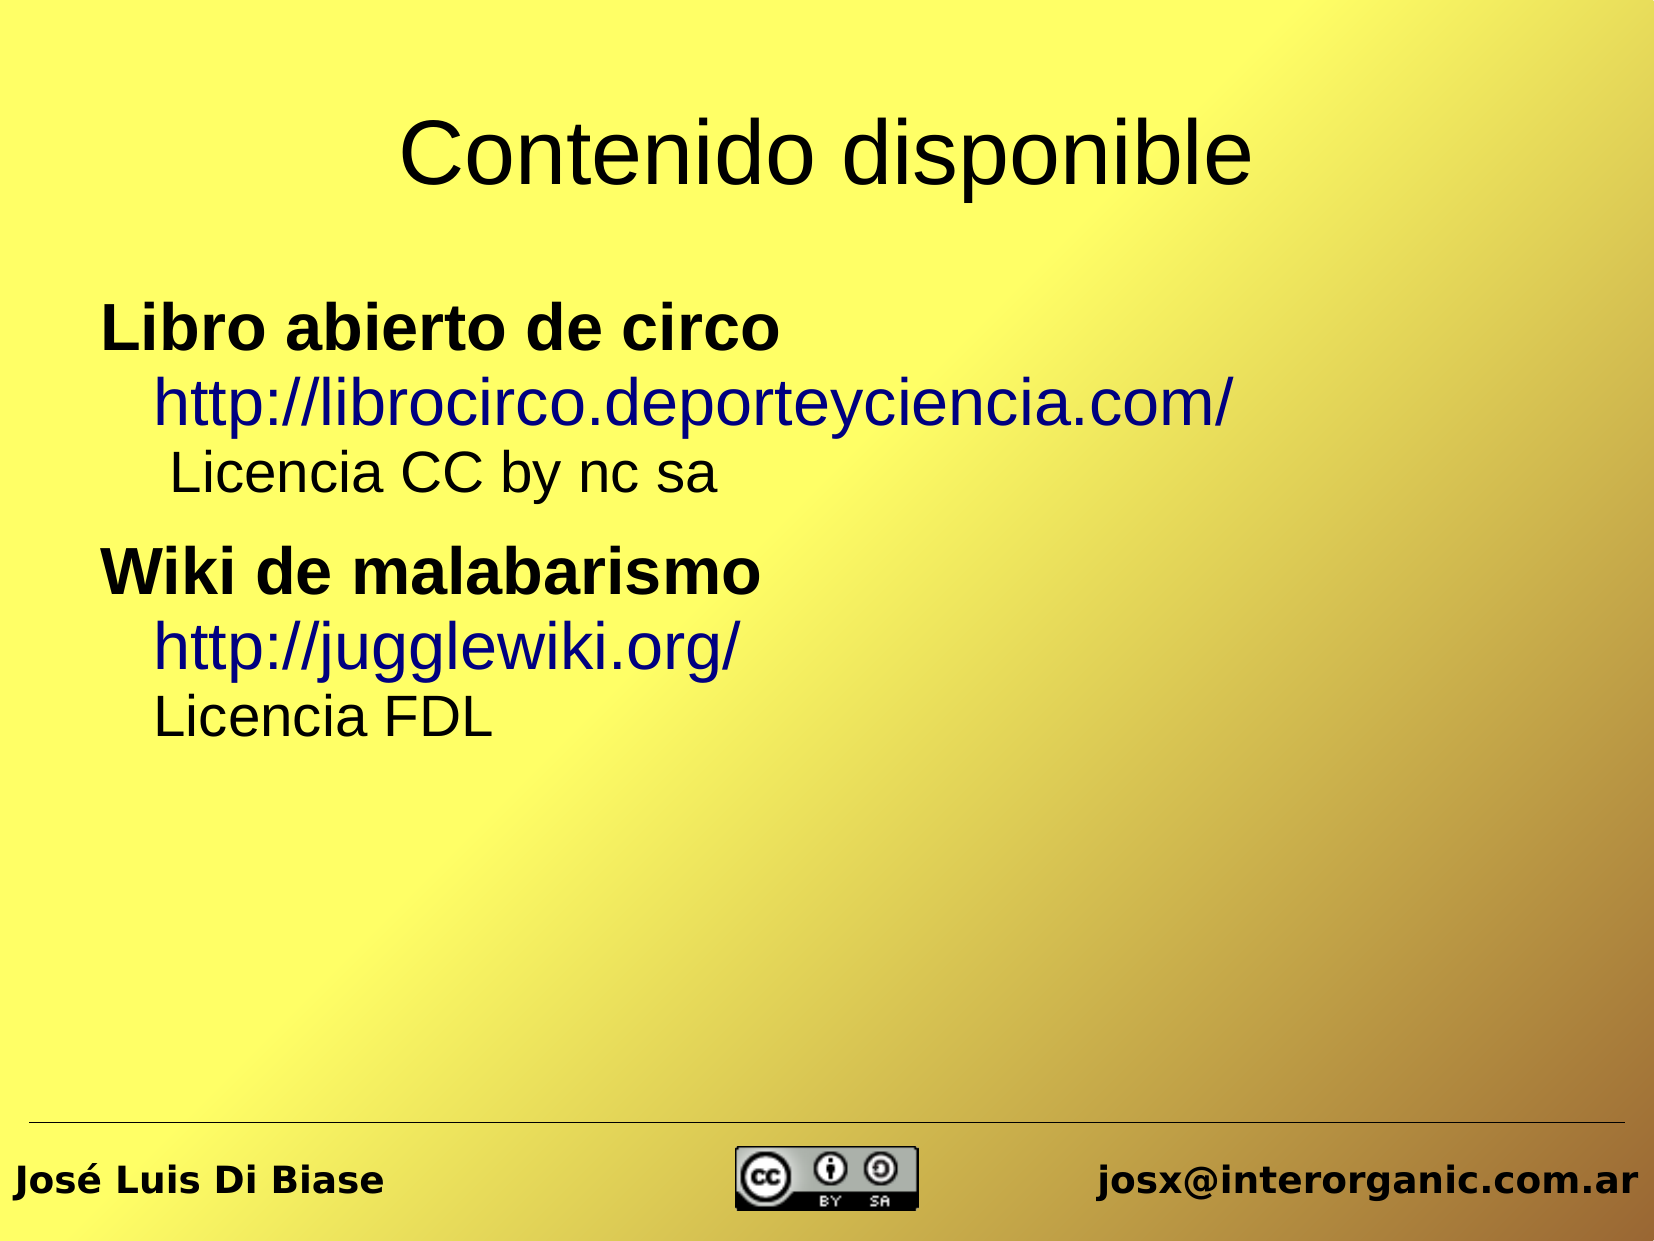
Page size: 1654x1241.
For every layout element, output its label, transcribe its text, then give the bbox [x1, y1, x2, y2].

text_box josx@interorganic.com.ar [1033, 1151, 1654, 1211]
list Libro abierto de circo http://librocirco.deporteyciencia.com/ Licencia CC by nc sa Wiki de malabarismo http://jugglewiki.org/ Licencia FDL [82, 290, 1571, 1094]
text_box José Luis Di Biase [0, 1151, 414, 1211]
title Contenido disponible [82, 49, 1571, 257]
picture [735, 1146, 919, 1211]
